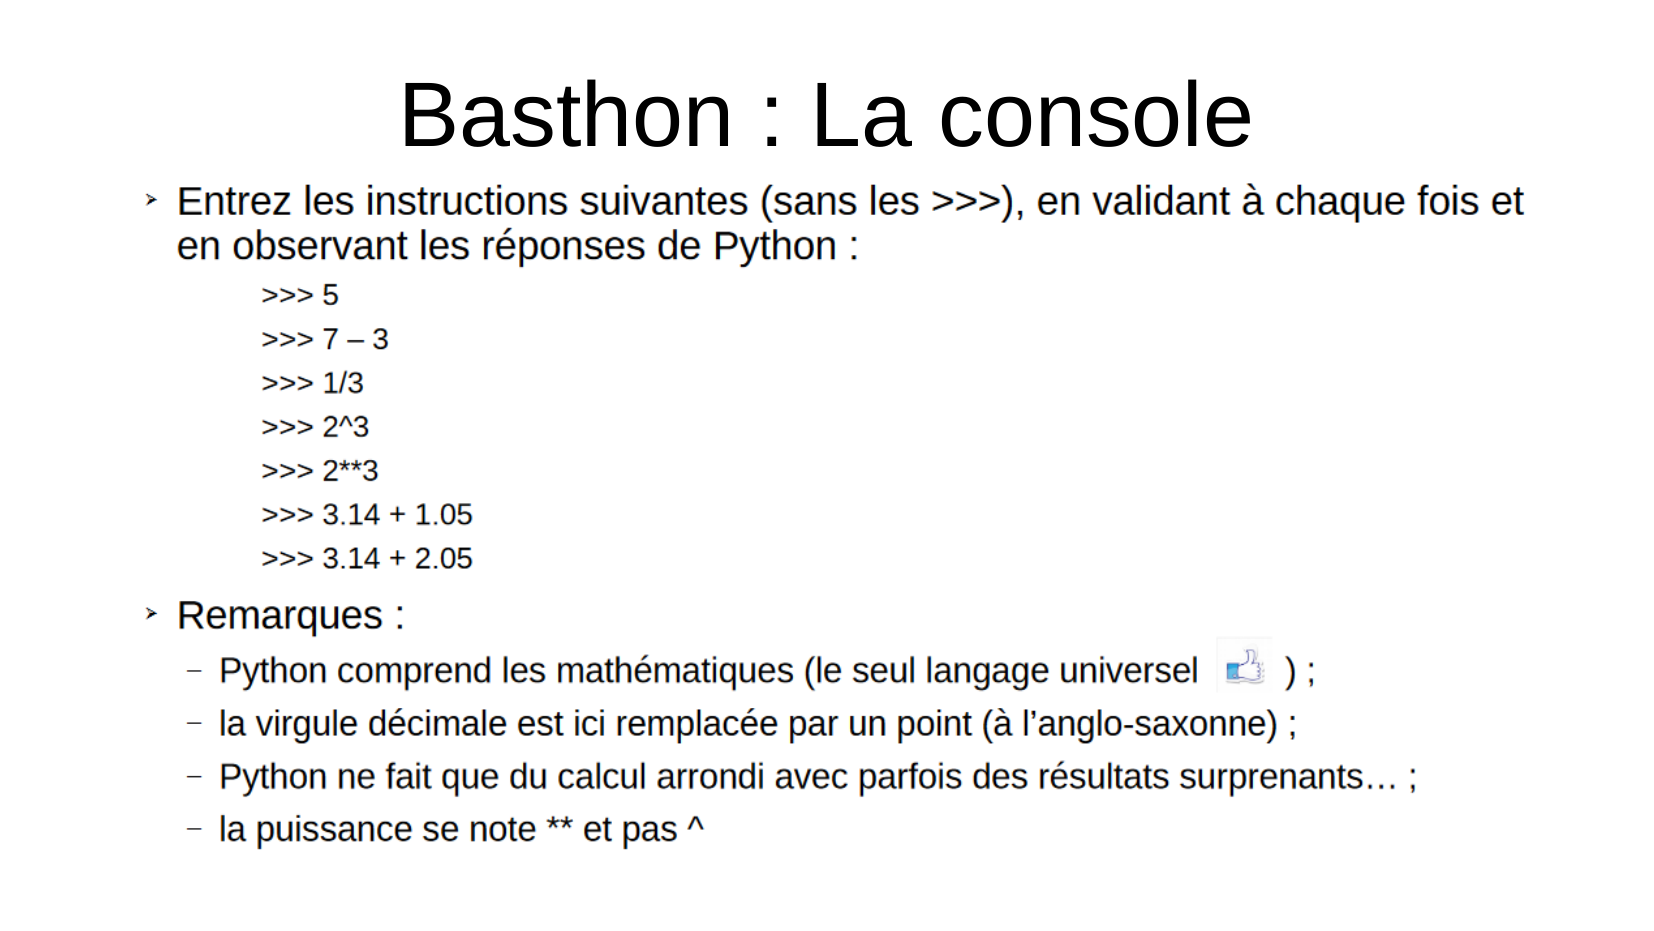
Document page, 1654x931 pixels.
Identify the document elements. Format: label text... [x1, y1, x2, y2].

title Basthon : La console [82, 37, 1571, 193]
picture [135, 164, 1541, 878]
